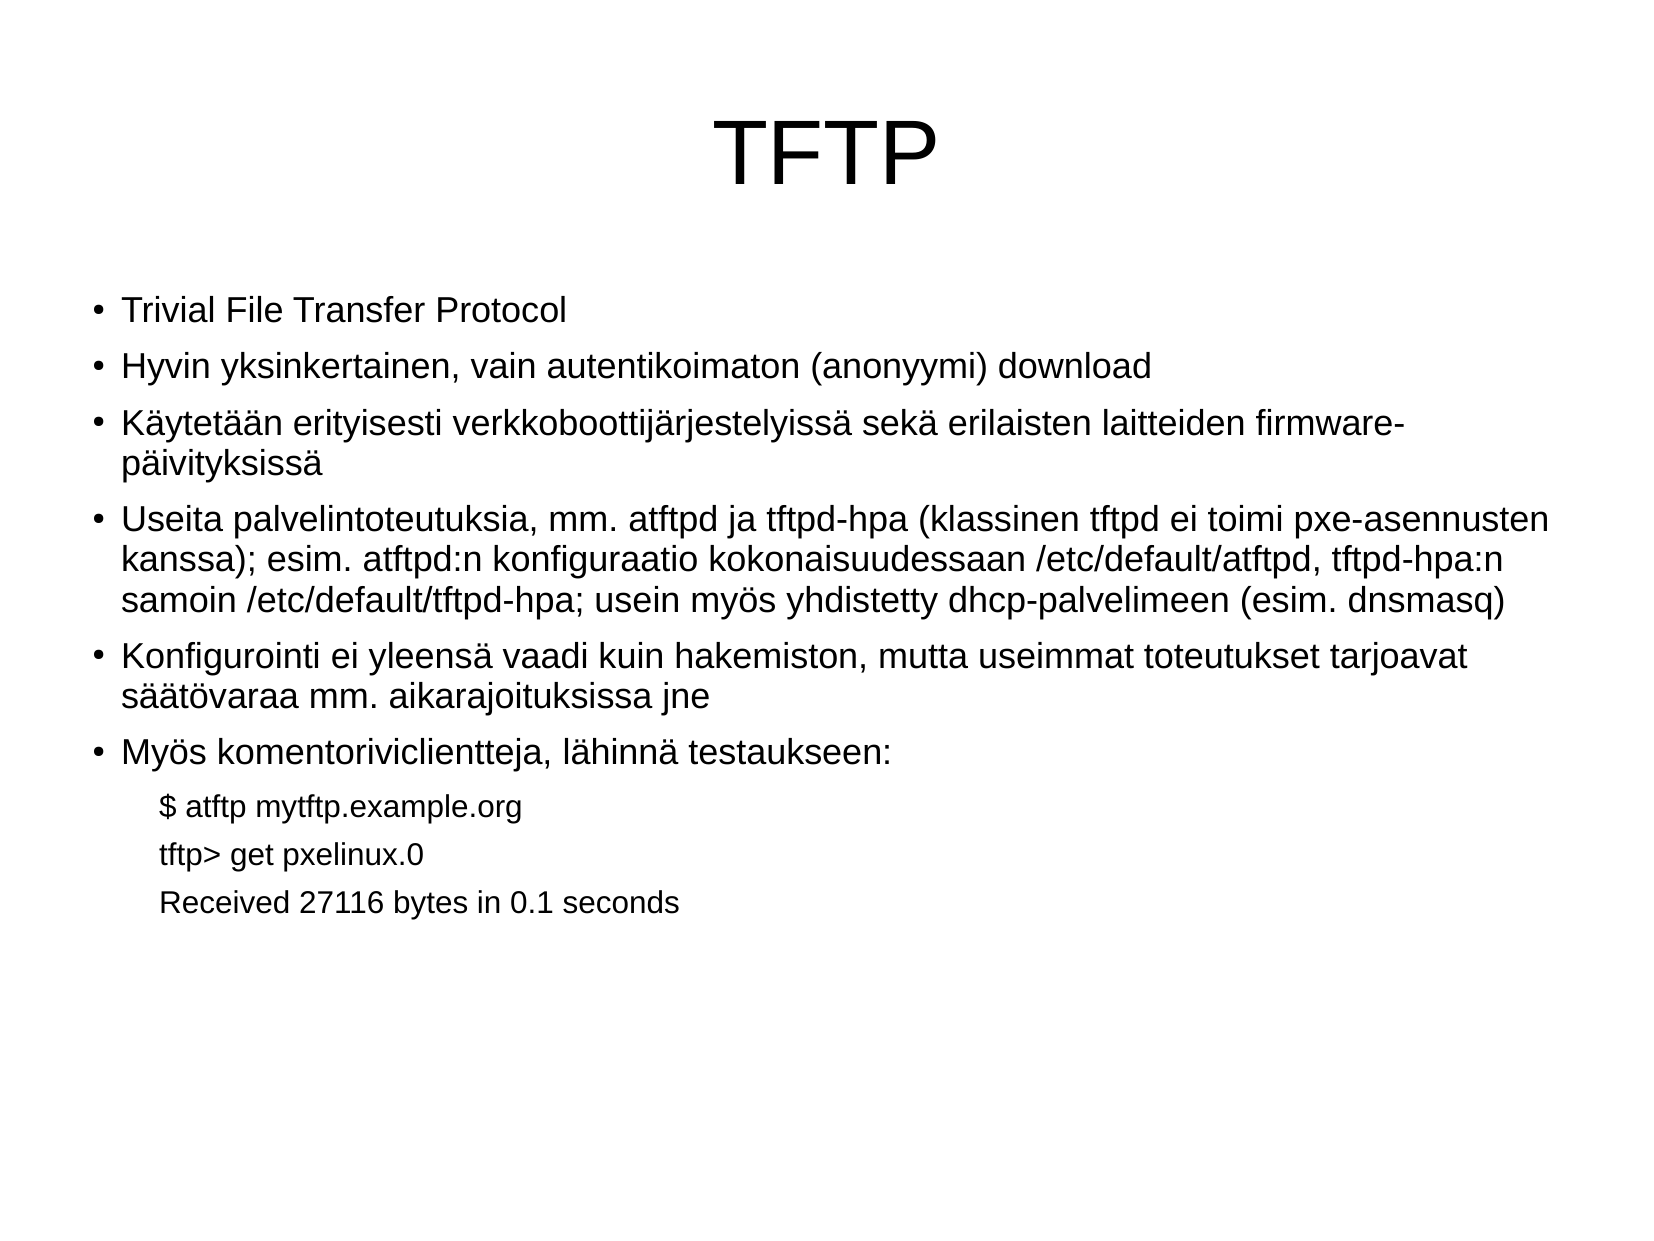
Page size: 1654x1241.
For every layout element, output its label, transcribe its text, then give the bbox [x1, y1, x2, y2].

title TFTP [82, 49, 1571, 257]
list Trivial File Transfer Protocol Hyvin yksinkertainen, vain autentikoimaton (anonyymi) download Käytetään erityisesti verkkoboottijärjestelyissä sekä erilaisten laitteiden firmware-päivityksissä Useita palvelintoteutuksia, mm. atftpd ja tftpd-hpa (klassinen tftpd ei toimi pxe-asennusten kanssa); esim. atftpd:n konfiguraatio kokonaisuudessaan /etc/default/atftpd, tftpd-hpa:n samoin /etc/default/tftpd-hpa; usein myös yhdistetty dhcp-palvelimeen (esim. dnsmasq) Konfigurointi ei yleensä vaadi kuin hakemiston, mutta useimmat toteutukset tarjoavat säätövaraa mm. aikarajoituksissa jne Myös komentoriviclientteja, lähinnä testaukseen: $ atftp mytftp.example.org tftp> get pxelinux.0 Received 27116 bytes in 0.1 seconds [82, 290, 1571, 1010]
